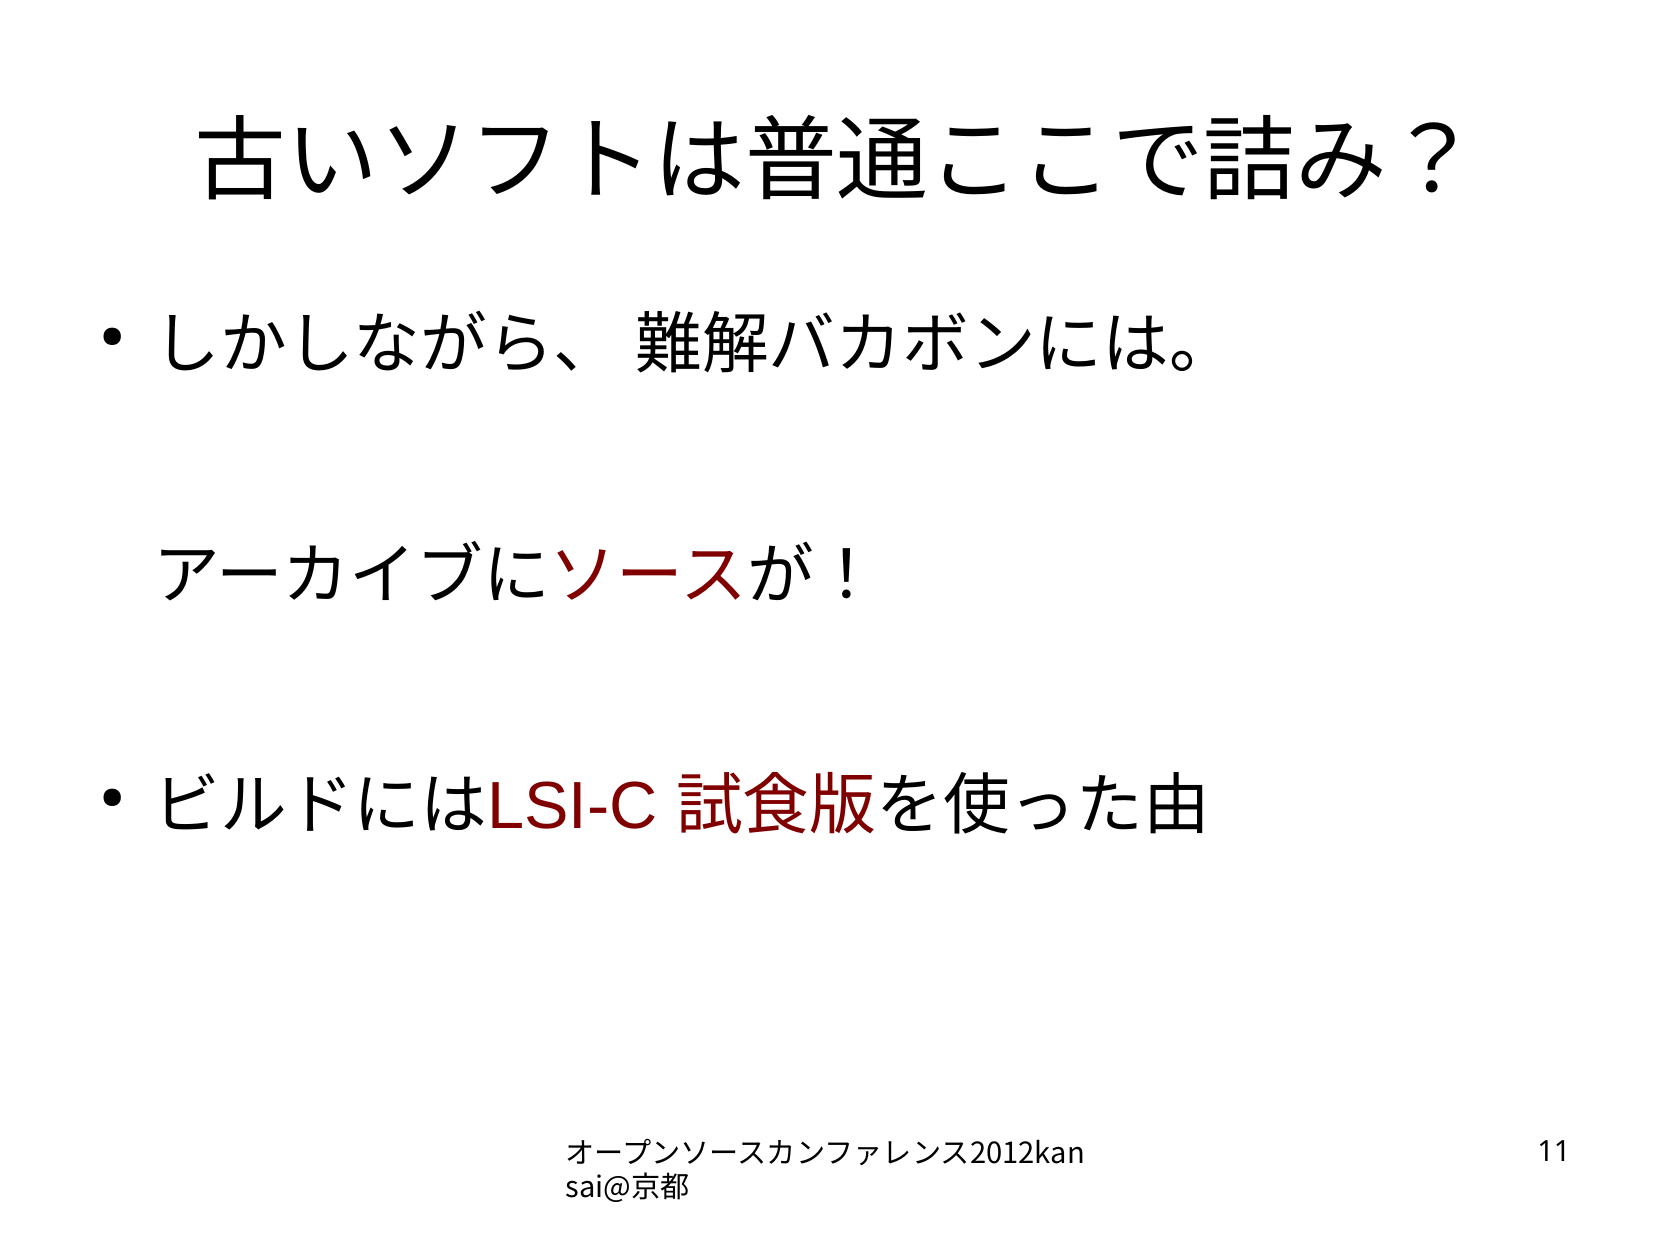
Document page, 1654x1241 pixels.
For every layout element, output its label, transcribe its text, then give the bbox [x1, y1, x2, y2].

list しかしながら、 難解バカボンには。 アーカイブにソースが！ ビルドにはLSI-C 試食版を使った由 [82, 290, 1538, 1010]
title 古いソフトは普通ここで詰み？ [82, 49, 1571, 257]
